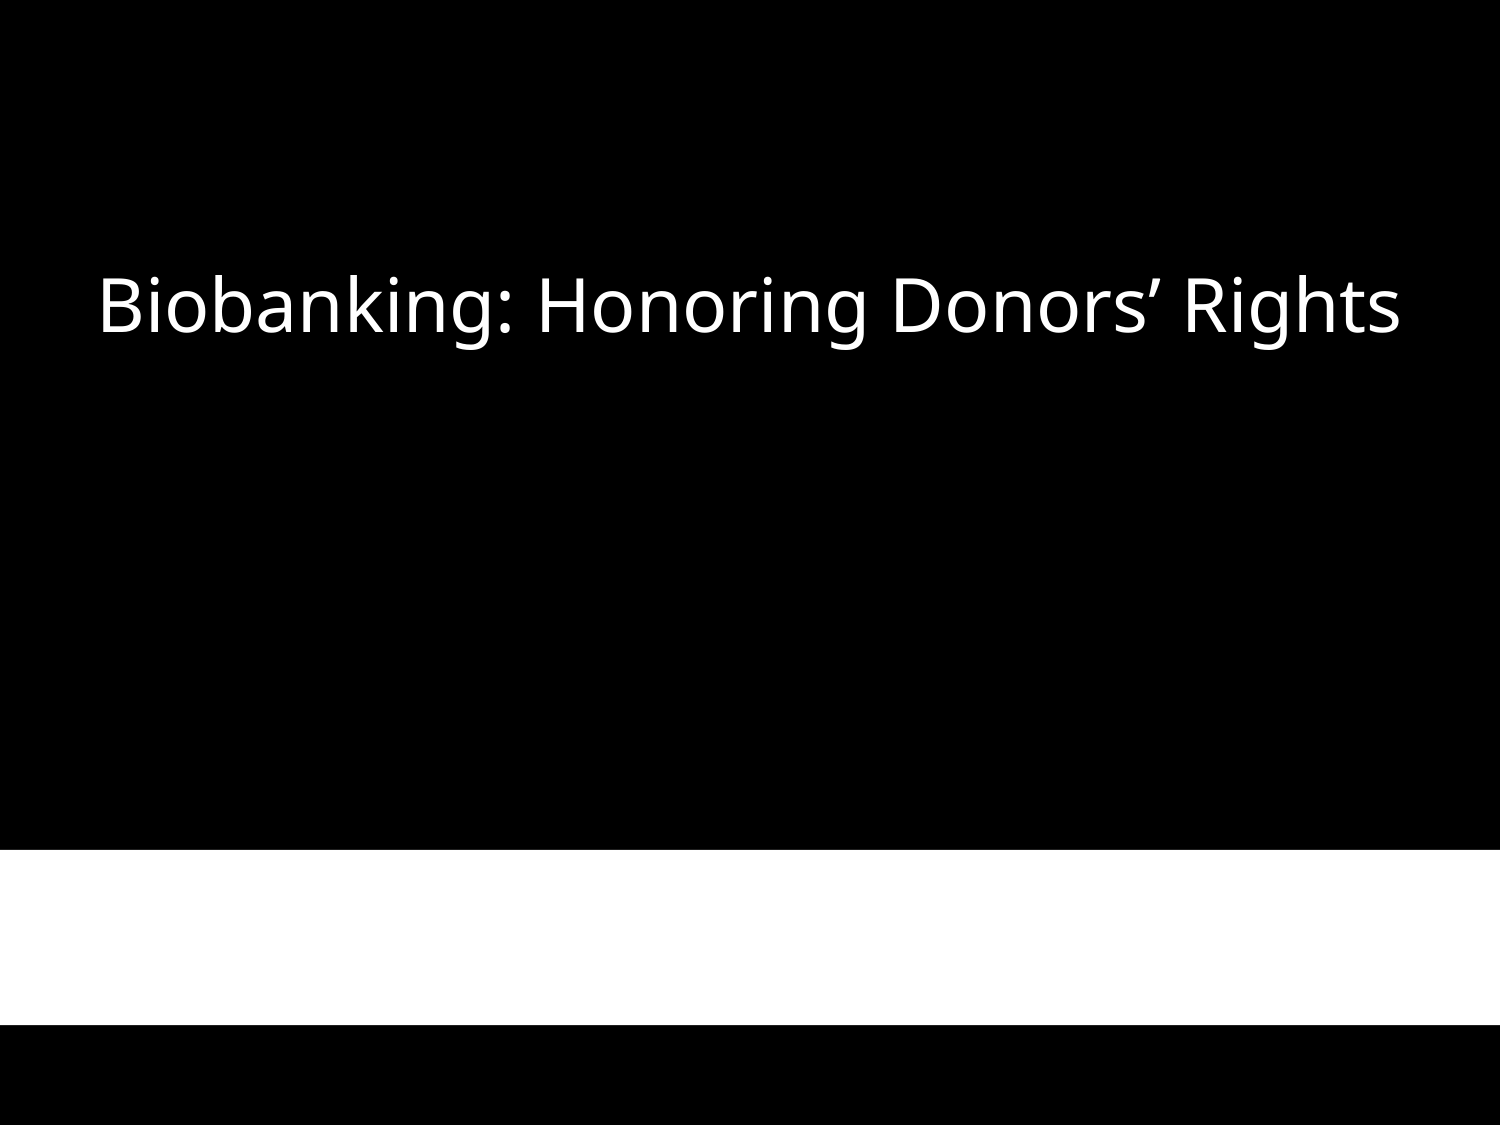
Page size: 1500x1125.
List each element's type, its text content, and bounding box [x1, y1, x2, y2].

text_box [0, 849, 1500, 1026]
text_box Biobanking: Honoring Donors’ Rights [0, 249, 1500, 356]
